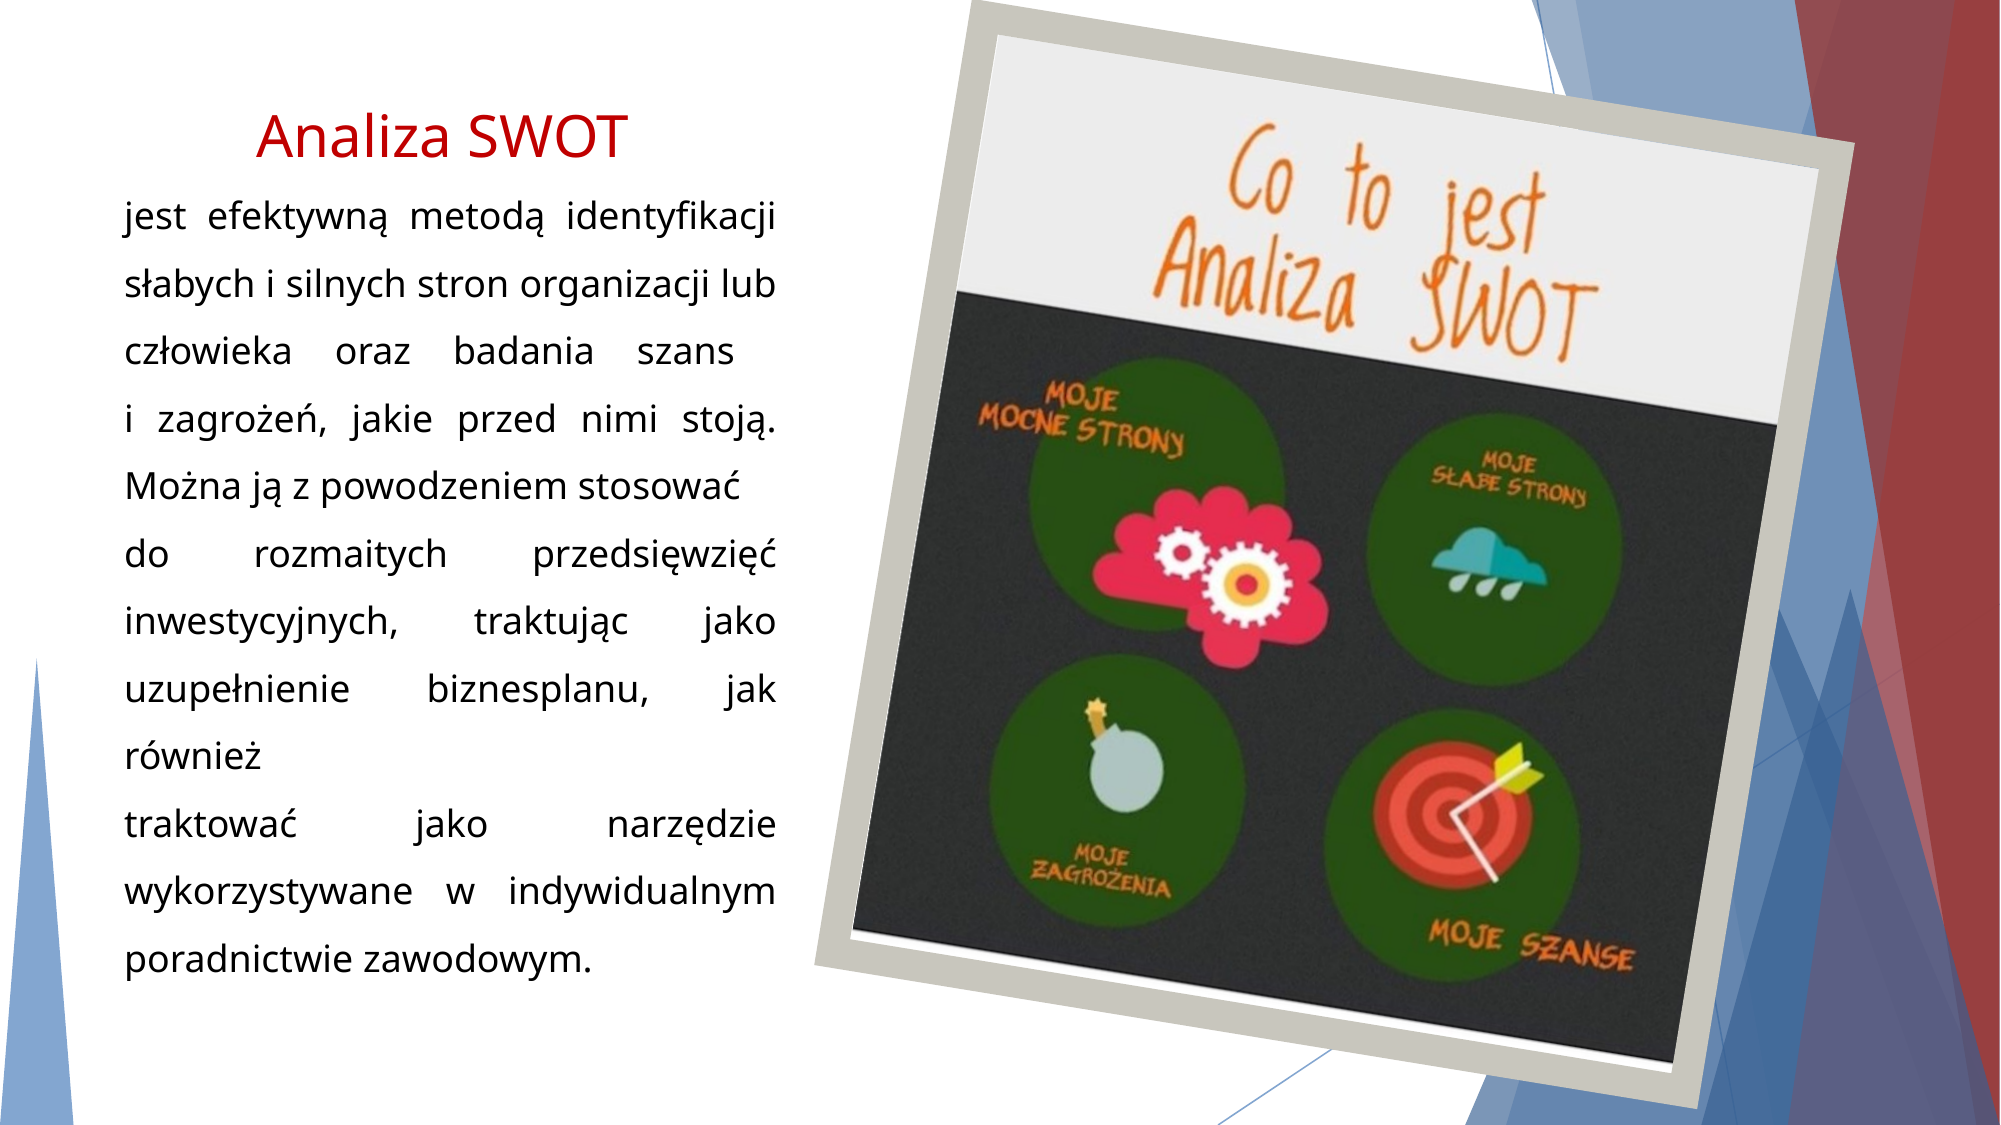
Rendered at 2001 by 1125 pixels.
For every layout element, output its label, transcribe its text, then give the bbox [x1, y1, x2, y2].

picture [850, 34, 1820, 1074]
text_box Analiza SWOT jest efektywną metodą identyfikacji słabych i silnych stron organizacji lub człowieka oraz badania szans i zagrożeń, jakie przed nimi stoją. Można ją z powodzeniem stosować do rozmaitych przedsięwzięć inwestycyjnych, traktując jako uzupełnienie biznesplanu, jak również traktować jako narzędzie wykorzystywane w indywidualnym poradnictwie zawodowym. [109, 92, 793, 965]
